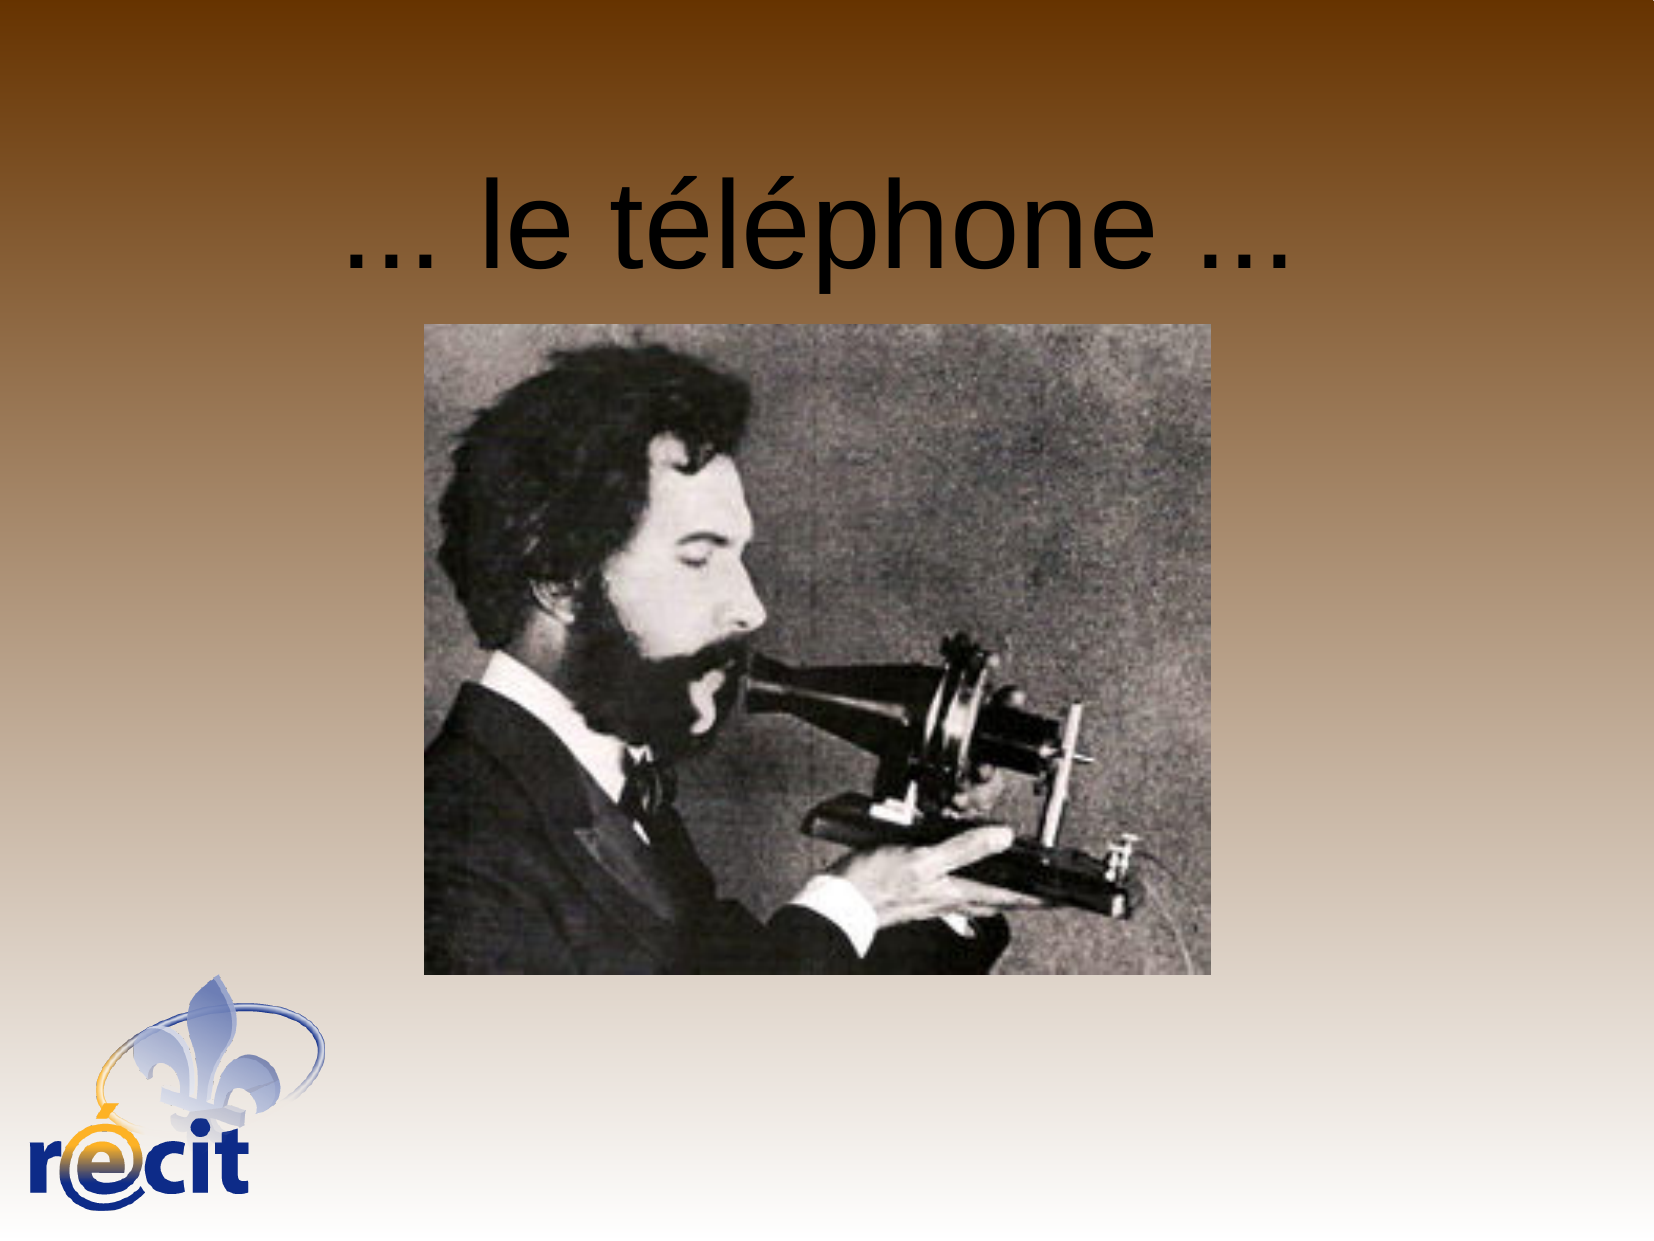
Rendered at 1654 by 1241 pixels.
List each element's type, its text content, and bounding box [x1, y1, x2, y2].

picture [424, 324, 1211, 975]
picture [29, 974, 325, 1211]
text_box ... le téléphone ... [324, 147, 1447, 303]
